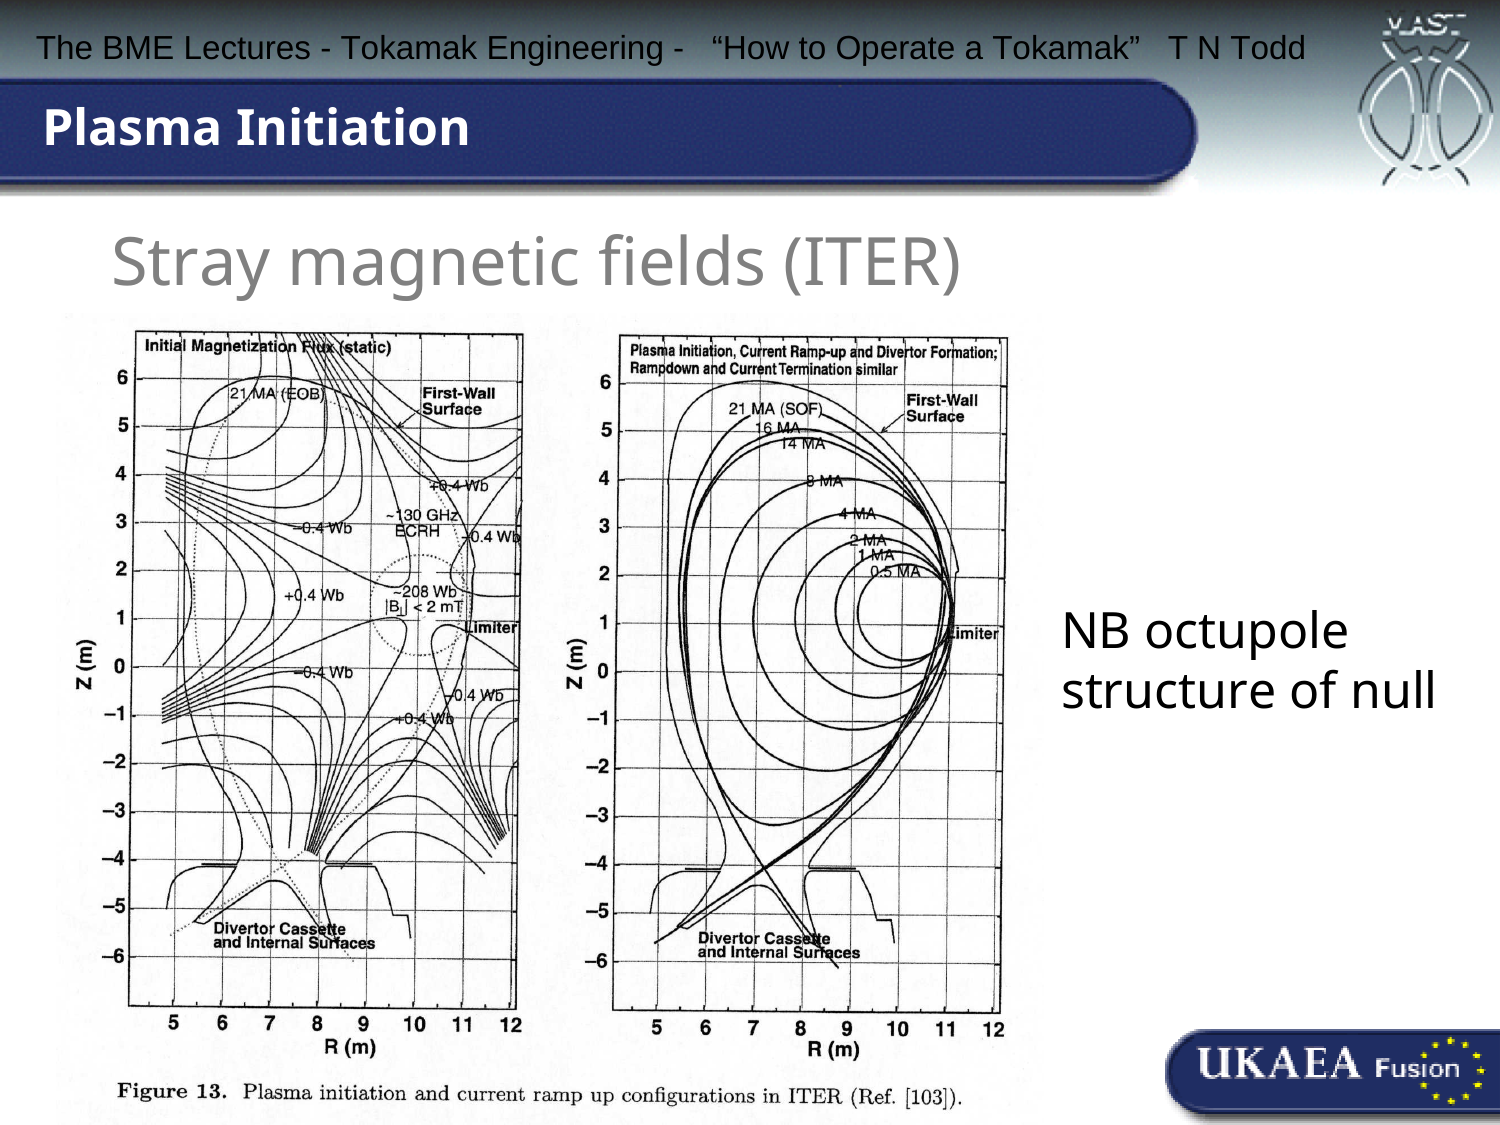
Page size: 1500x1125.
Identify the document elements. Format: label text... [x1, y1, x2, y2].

picture [56, 313, 1044, 1125]
text_box NB octupole structure of null [1046, 590, 1454, 727]
picture [1165, 1029, 1500, 1125]
text_box Stray magnetic fields (ITER) [96, 210, 978, 307]
text_box Plasma Initiation [27, 88, 487, 164]
picture [0, 0, 1500, 202]
text_box The BME Lectures - Tokamak Engineering - “How to Operate a Tokamak” T N Todd [0, 18, 1323, 60]
